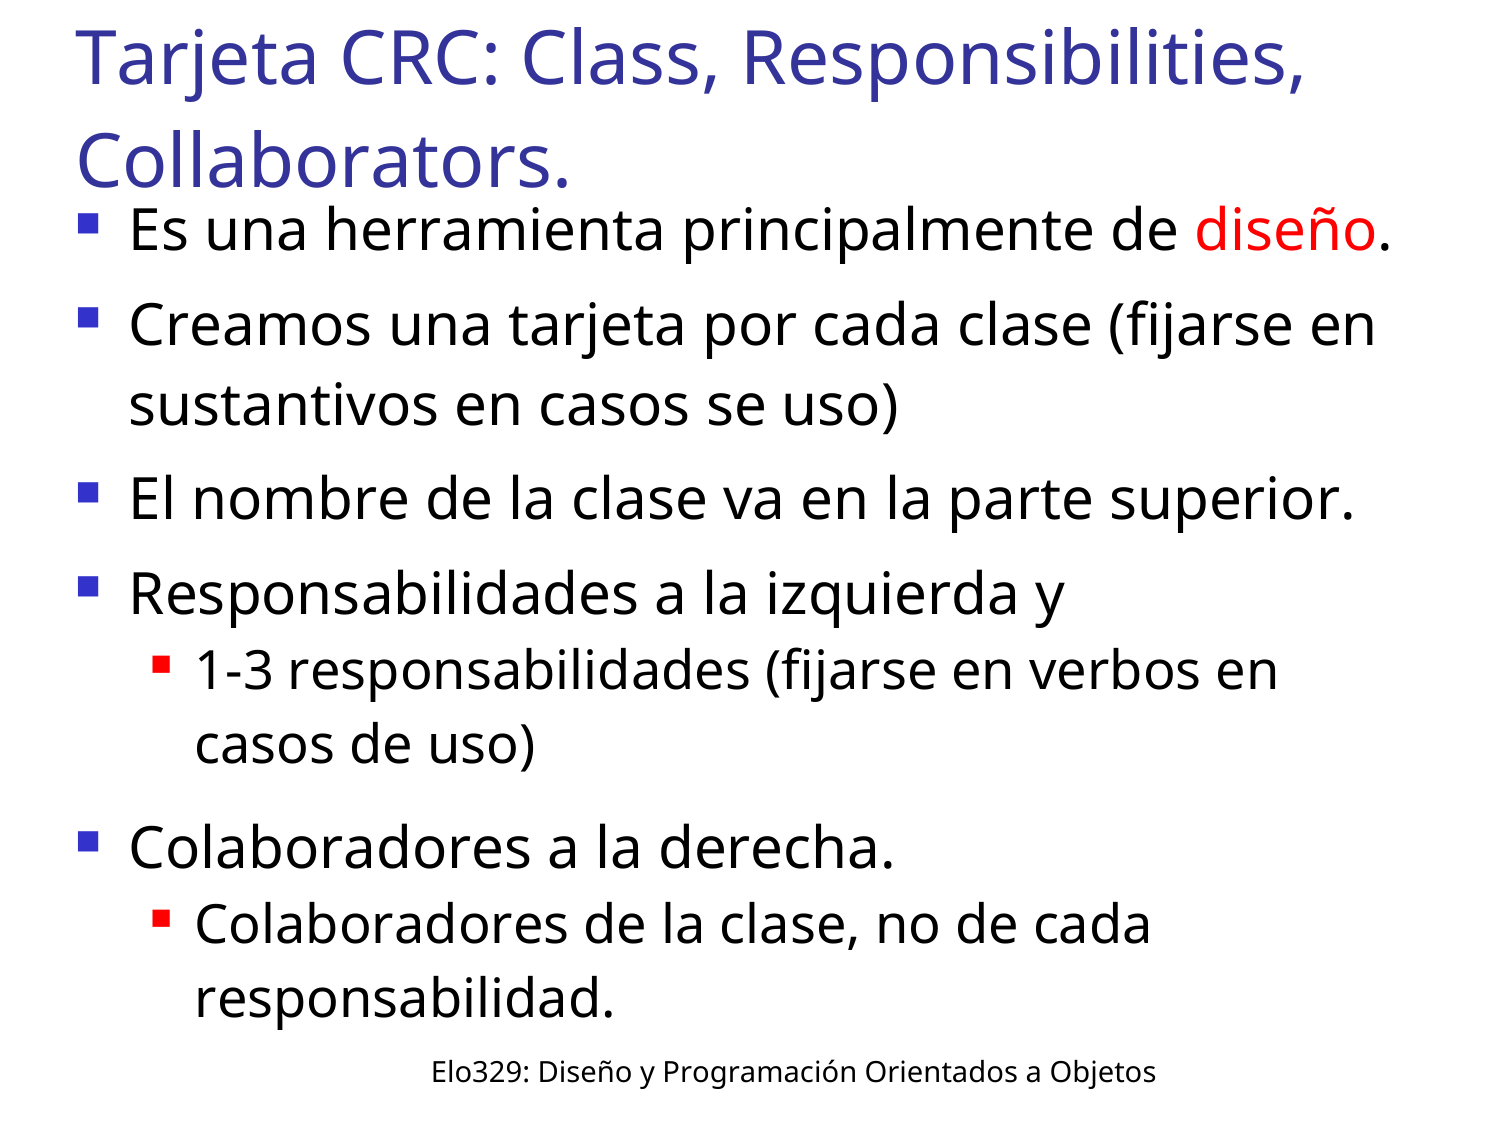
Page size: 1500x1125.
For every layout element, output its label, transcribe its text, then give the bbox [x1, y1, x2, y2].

title Tarjeta CRC: Class, Responsibilities, Collaborators. [75, 8, 1426, 205]
list Es una herramienta principalmente de diseño. Creamos una tarjeta por cada clase (fijarse en sustantivos en casos se uso)‏ El nombre de la clase va en la parte superior. Responsabilidades a la izquierda y 1-3 responsabilidades (fijarse en verbos en casos de uso)‏ Colaboradores a la derecha. Colaboradores de la clase, no de cada responsabilidad. [75, 187, 1398, 1048]
